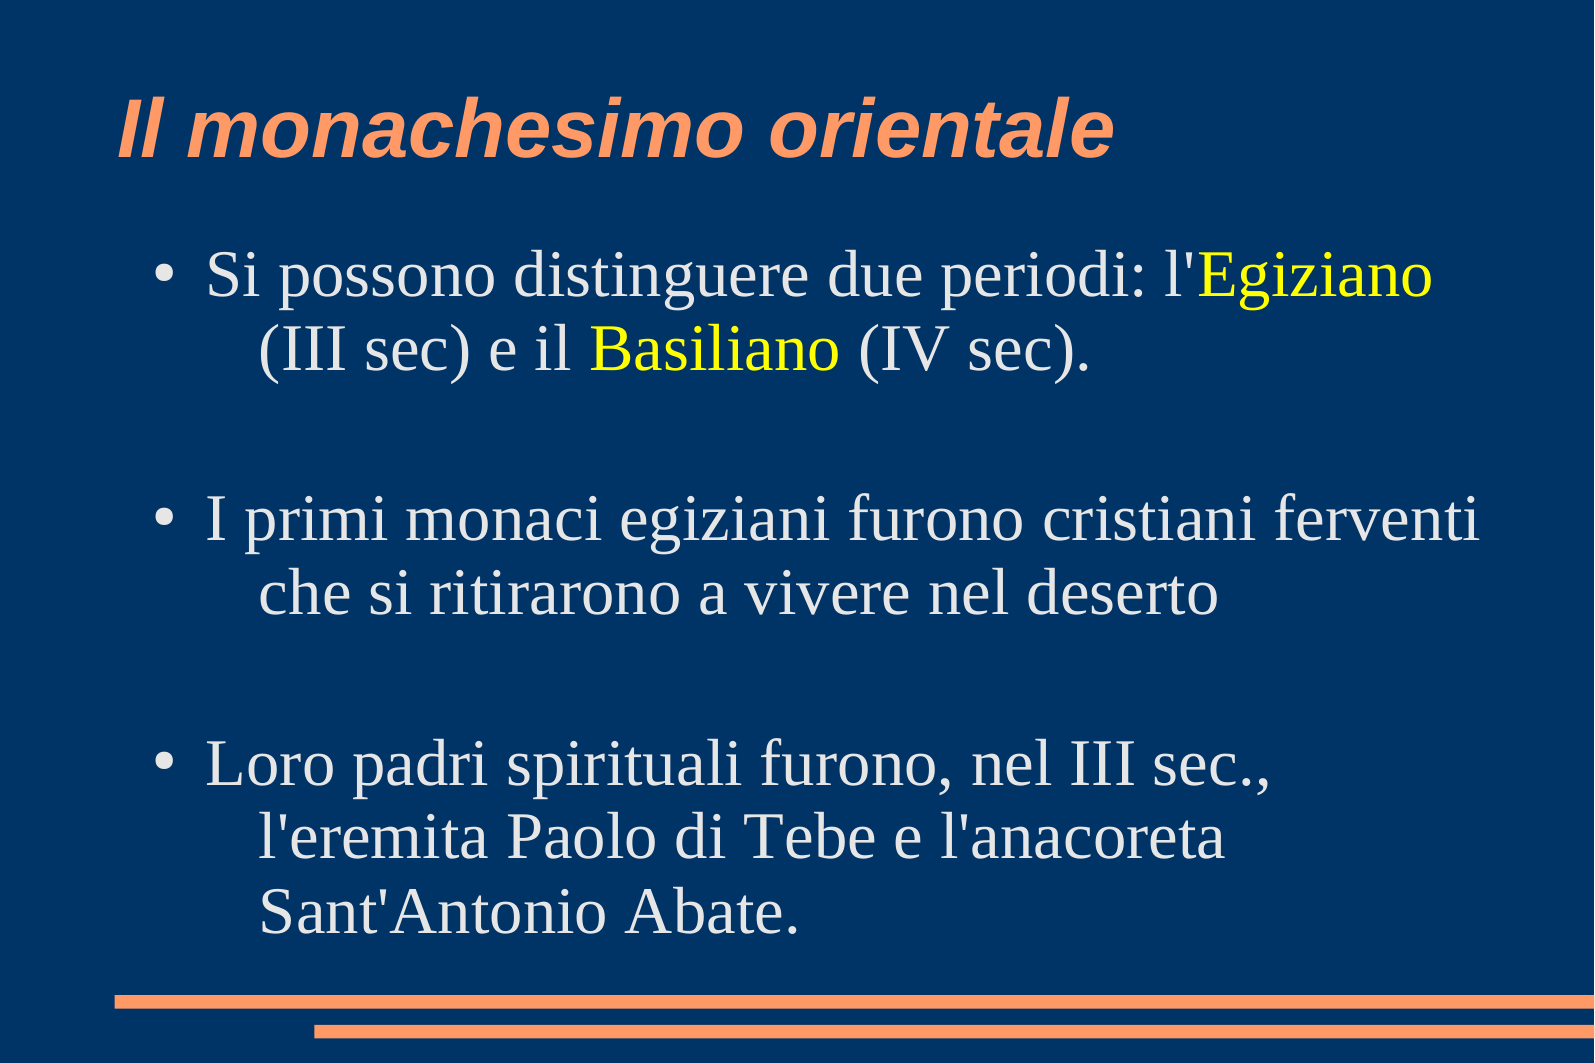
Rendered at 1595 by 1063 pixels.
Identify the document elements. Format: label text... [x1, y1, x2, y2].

list Si possono distinguere due periodi: l'Egiziano (III sec) e il Basiliano (IV sec). I primi monaci egiziani furono cristiani ferventi che si ritirarono a vivere nel deserto Loro padri spirituali furono, nel III sec., l'eremita Paolo di Tebe e l'anacoreta Sant'Antonio Abate. [117, 237, 1505, 948]
title Il monachesimo orientale [117, 39, 1479, 218]
